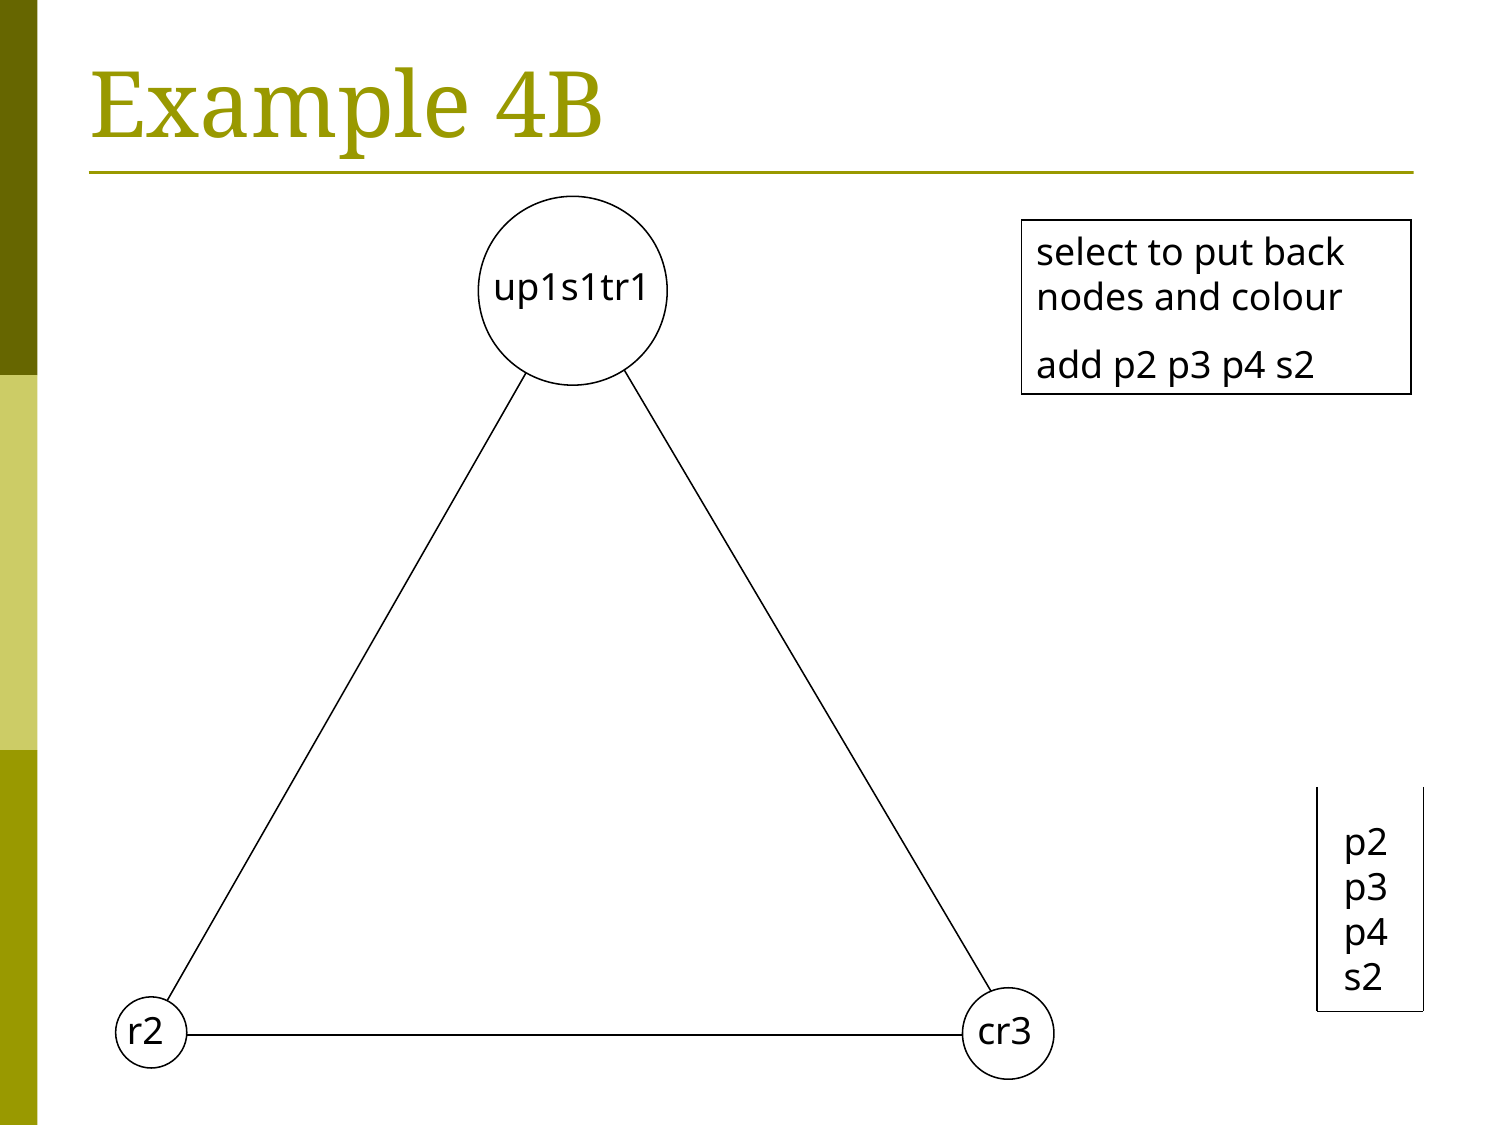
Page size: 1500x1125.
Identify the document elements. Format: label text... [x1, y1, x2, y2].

text_box p2 p3 p4 s2 [1328, 810, 1407, 1007]
text_box up1s1tr1 [478, 255, 691, 316]
text_box select to put back nodes and colour add p2 p3 p4 s2 [1021, 219, 1412, 394]
text_box [481, 316, 664, 386]
text_box [485, 196, 661, 255]
title Example 4B [75, 45, 1426, 173]
text_box cr3 [962, 999, 1069, 1060]
text_box [970, 1060, 1046, 1080]
text_box [128, 1060, 174, 1069]
text_box [978, 987, 1039, 999]
text_box r2 [112, 999, 195, 1060]
